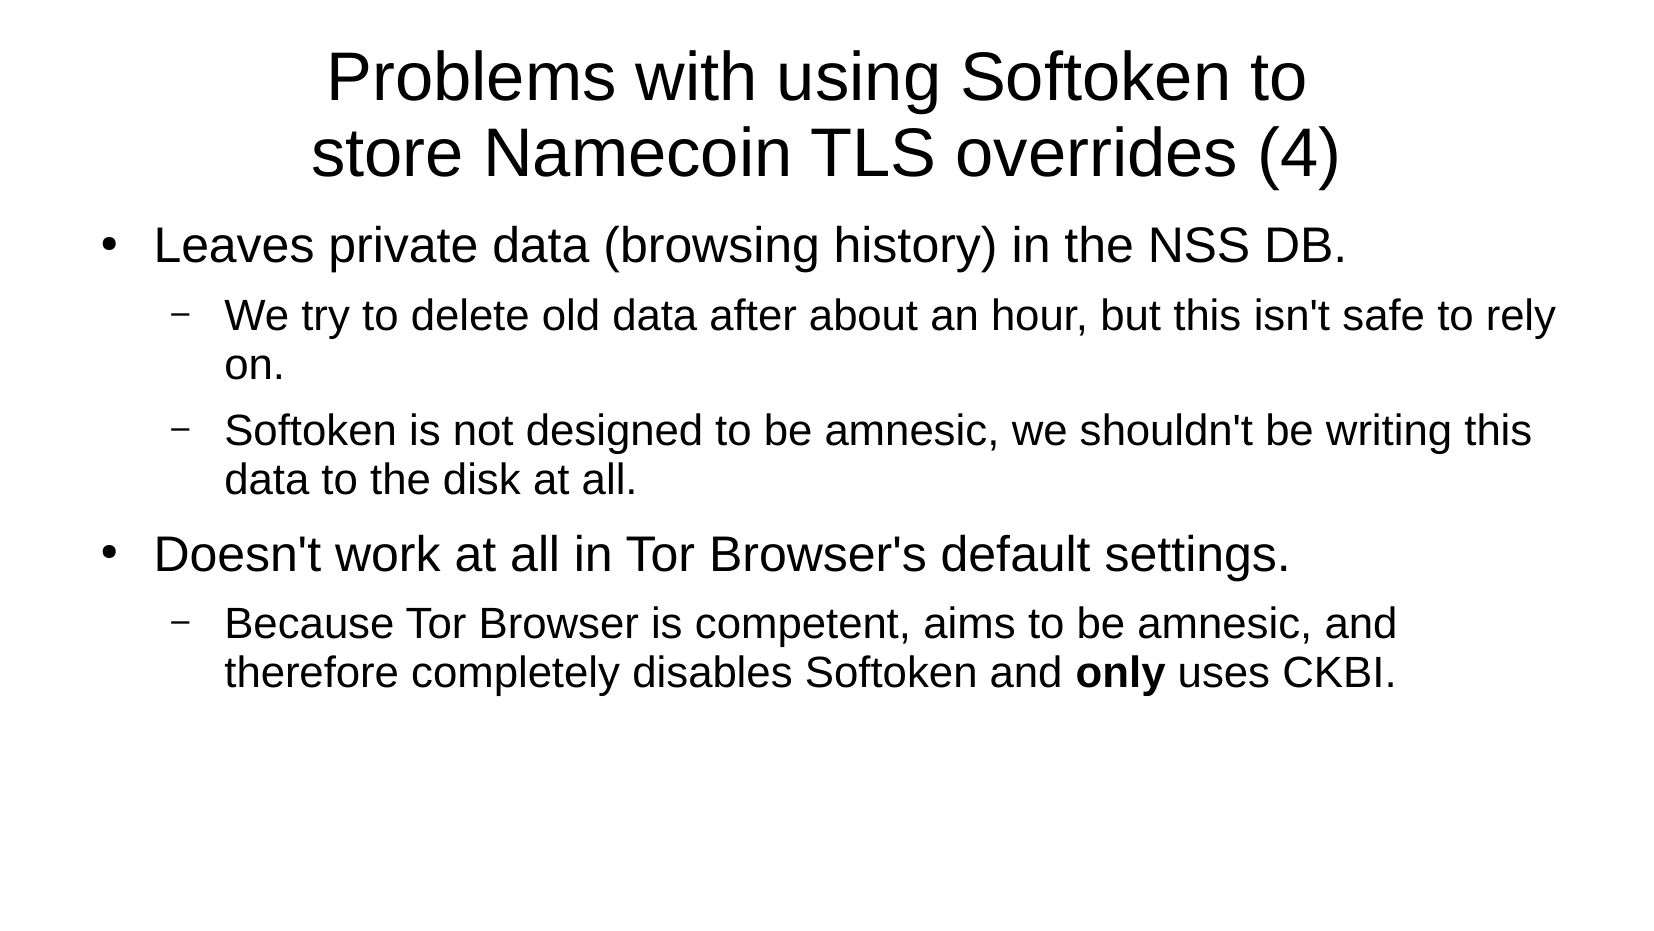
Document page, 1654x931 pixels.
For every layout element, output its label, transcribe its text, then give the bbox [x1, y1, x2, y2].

title Problems with using Softoken to store Namecoin TLS overrides (4) [82, 37, 1571, 193]
list Leaves private data (browsing history) in the NSS DB. We try to delete old data after about an hour, but this isn't safe to rely on. Softoken is not designed to be amnesic, we shouldn't be writing this data to the disk at all. Doesn't work at all in Tor Browser's default settings. Because Tor Browser is competent, aims to be amnesic, and therefore completely disables Softoken and only uses CKBI. [82, 217, 1571, 757]
